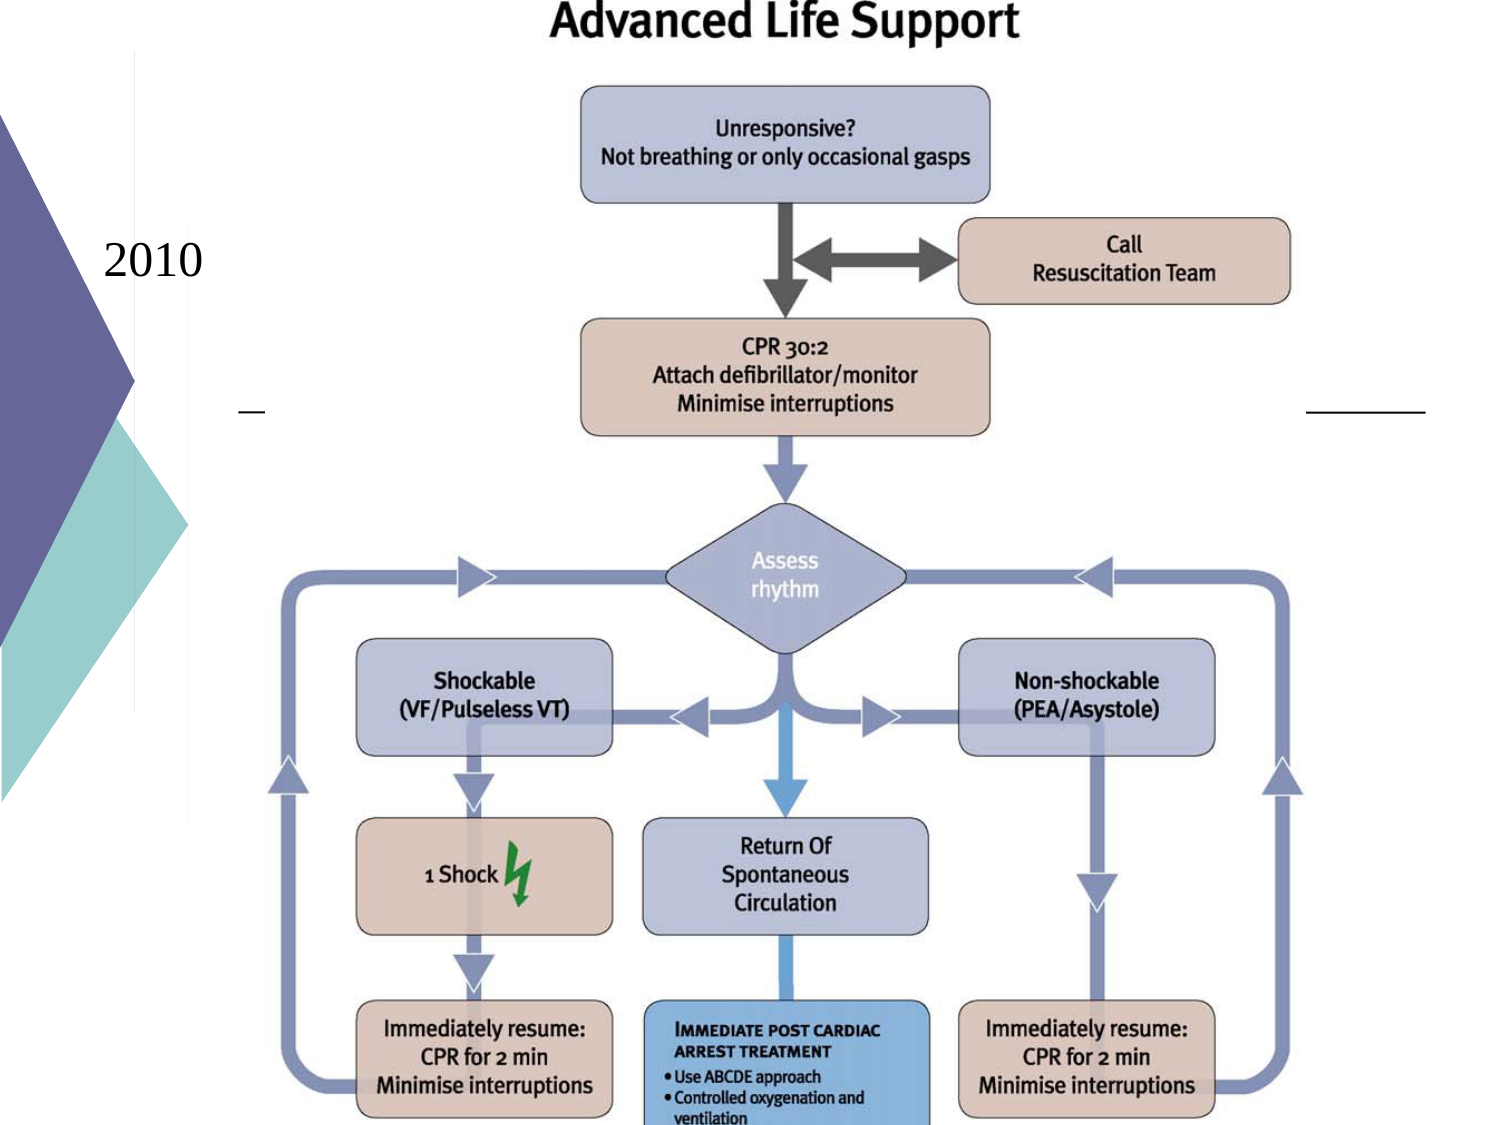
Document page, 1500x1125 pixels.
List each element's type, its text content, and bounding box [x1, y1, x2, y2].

text_box 2010 [88, 224, 219, 296]
picture [265, 0, 1306, 1125]
